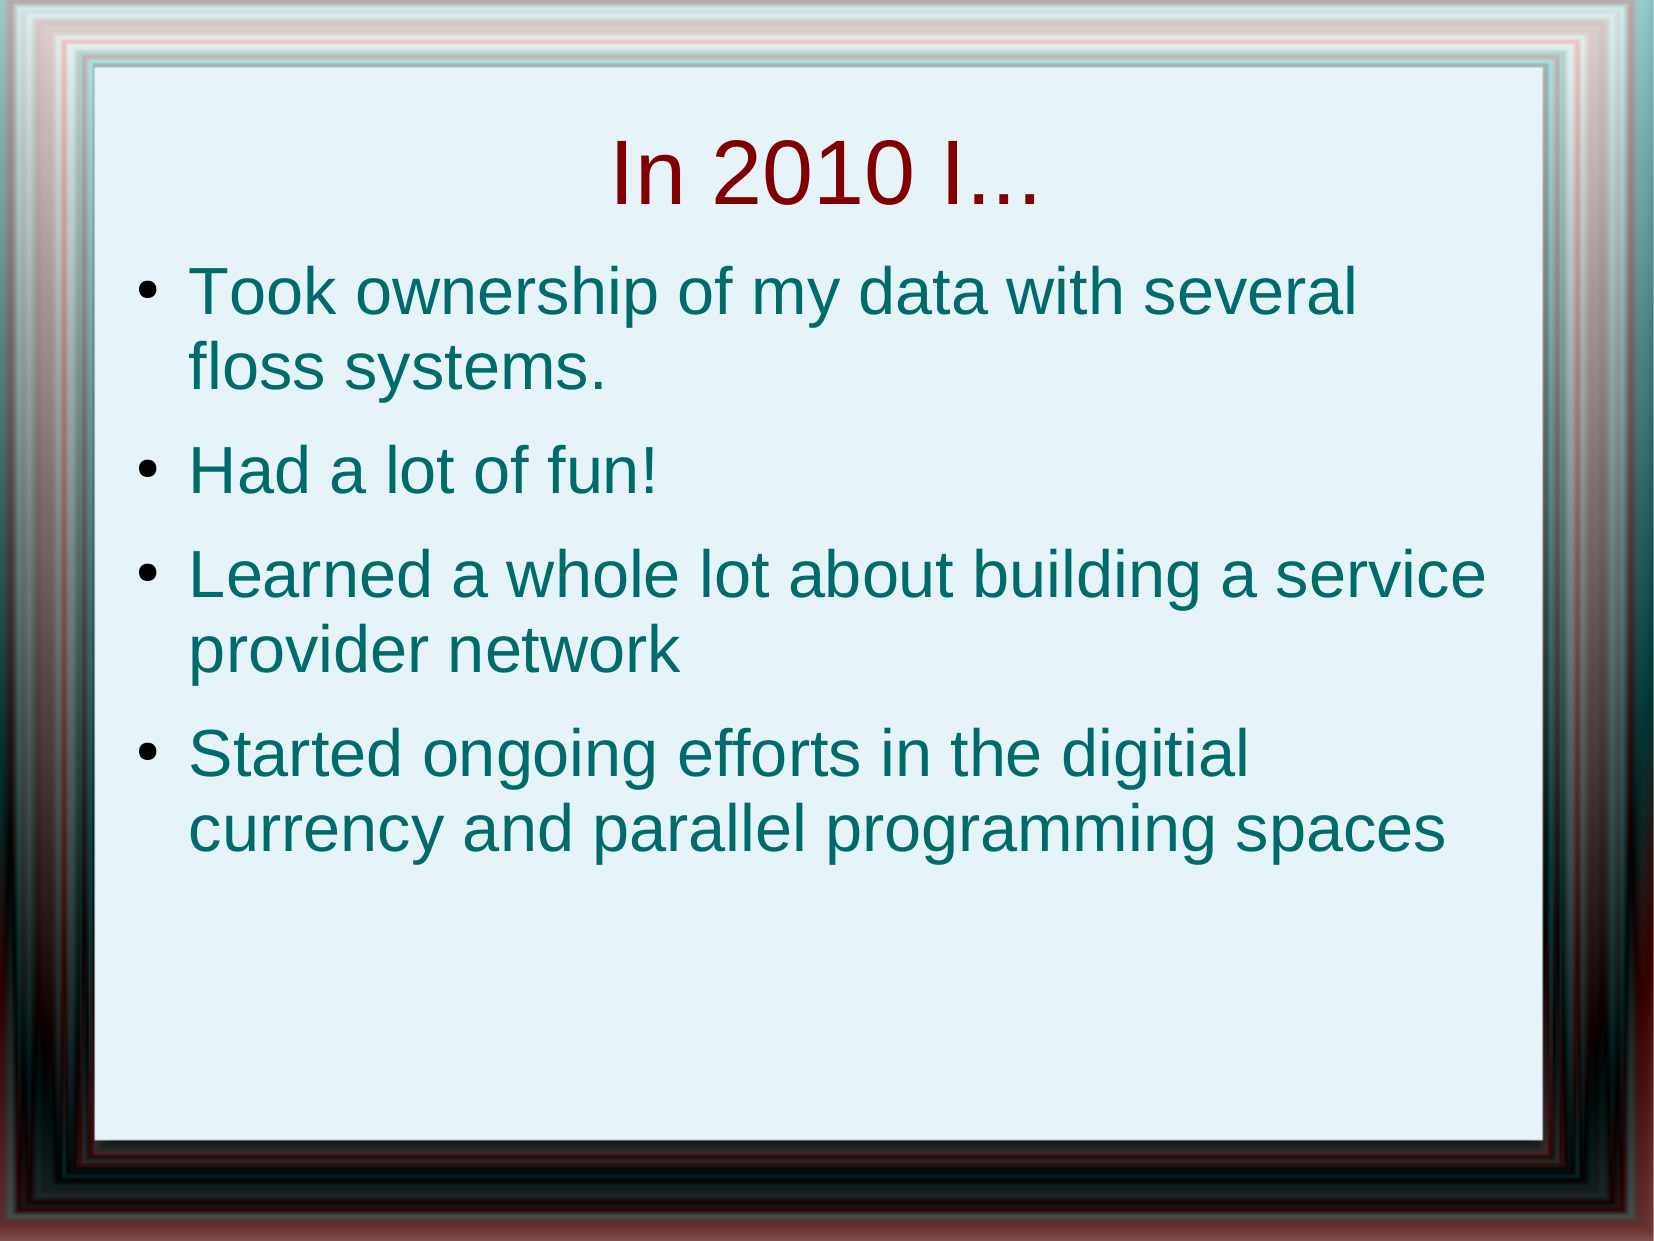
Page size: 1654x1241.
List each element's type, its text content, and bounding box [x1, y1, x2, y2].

title In 2010 I... [118, 95, 1536, 250]
list Took ownership of my data with several floss systems. Had a lot of fun! Learned a whole lot about building a service provider network Started ongoing efforts in the digitial currency and parallel programming spaces [118, 253, 1506, 1058]
picture [0, 0, 1654, 1241]
